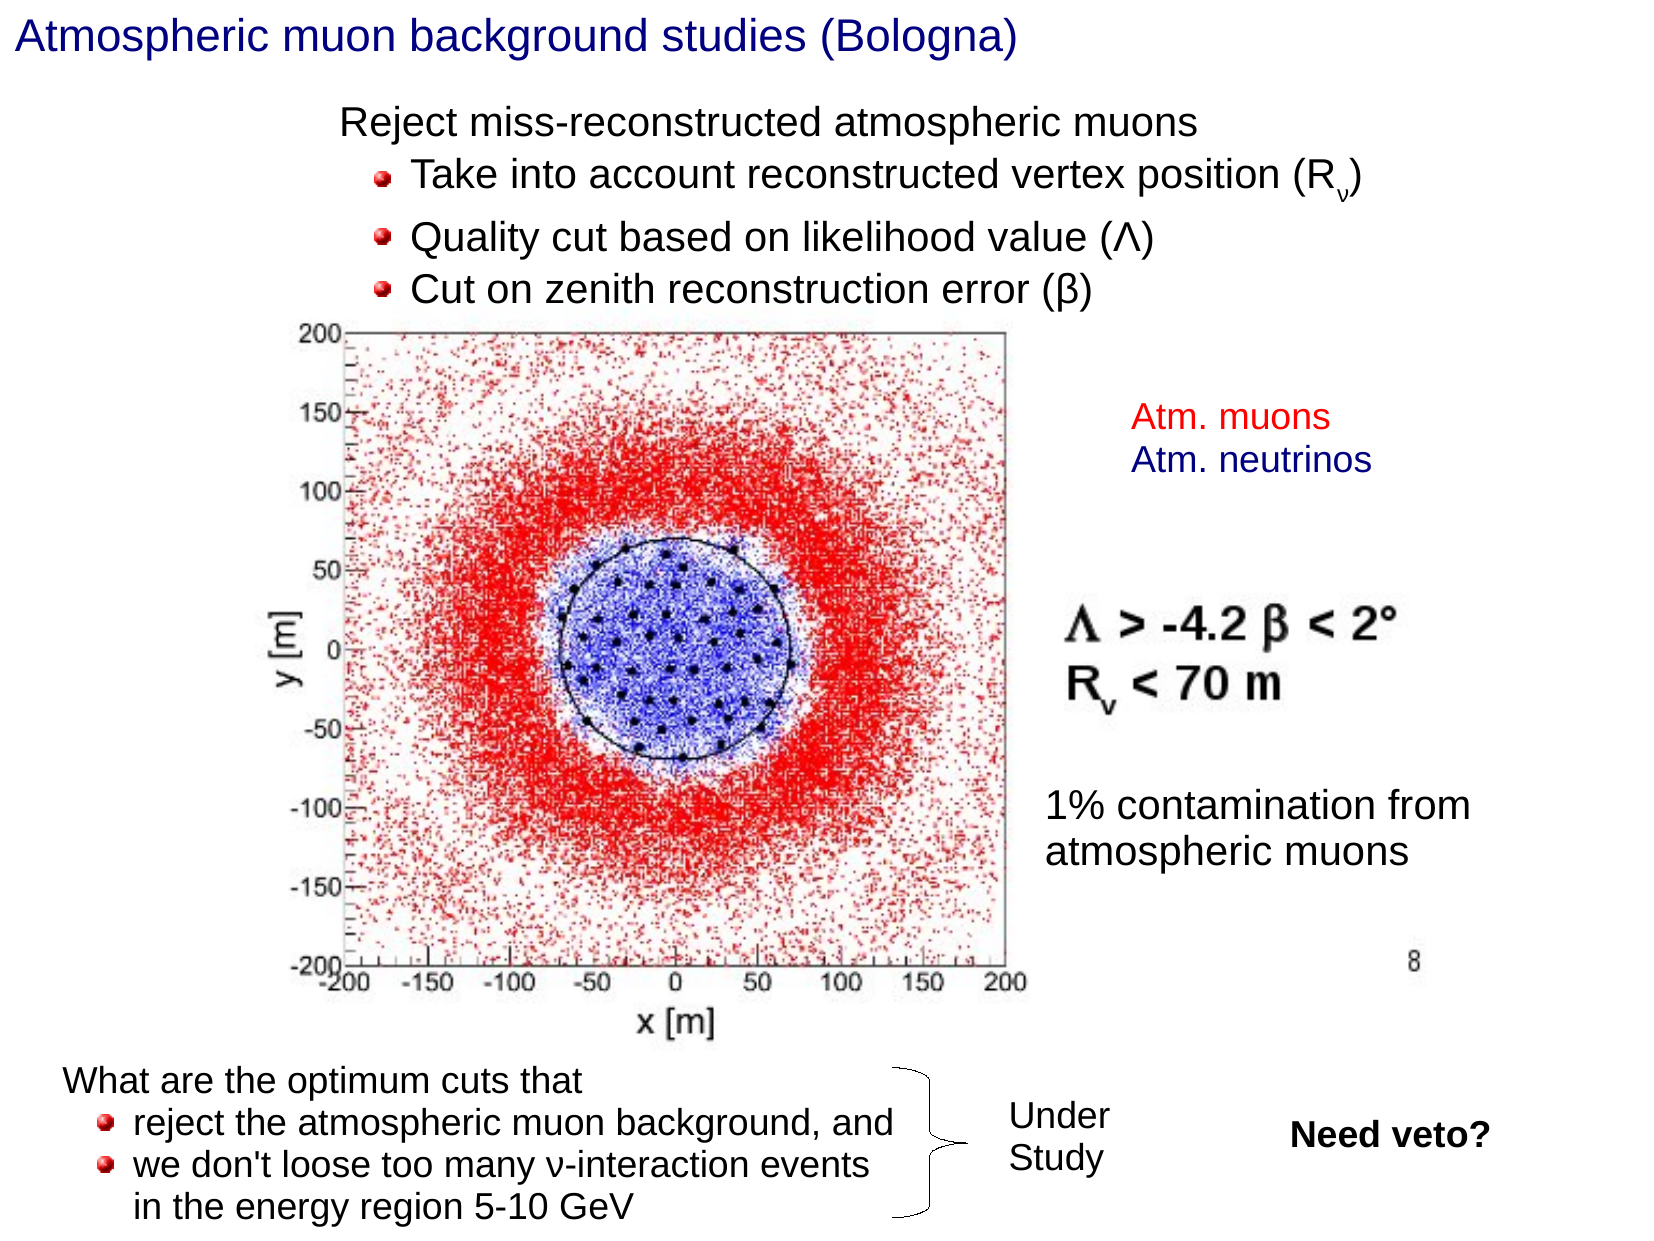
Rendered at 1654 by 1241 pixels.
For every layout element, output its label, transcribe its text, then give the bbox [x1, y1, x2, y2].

text_box Atm. muons Atm. neutrinos [1116, 388, 1388, 488]
text_box Atmospheric muon background studies (Bologna) [0, 2, 1238, 70]
text_box Need veto? [1275, 1105, 1507, 1163]
text_box Reject miss-reconstructed atmospheric muons Take into account reconstructed vertex position (Rν) Quality cut based on likelihood value (Λ) Cut on zenith reconstruction error (β) [324, 90, 1388, 320]
text_box What are the optimum cuts that reject the atmospheric muon background, and we don't loose too many ν-interaction events in the energy region 5-10 GeV [47, 1052, 911, 1235]
text_box 1% contamination from atmospheric muons [1030, 774, 1518, 882]
picture [234, 270, 1435, 1051]
text_box Under Study [993, 1087, 1126, 1187]
